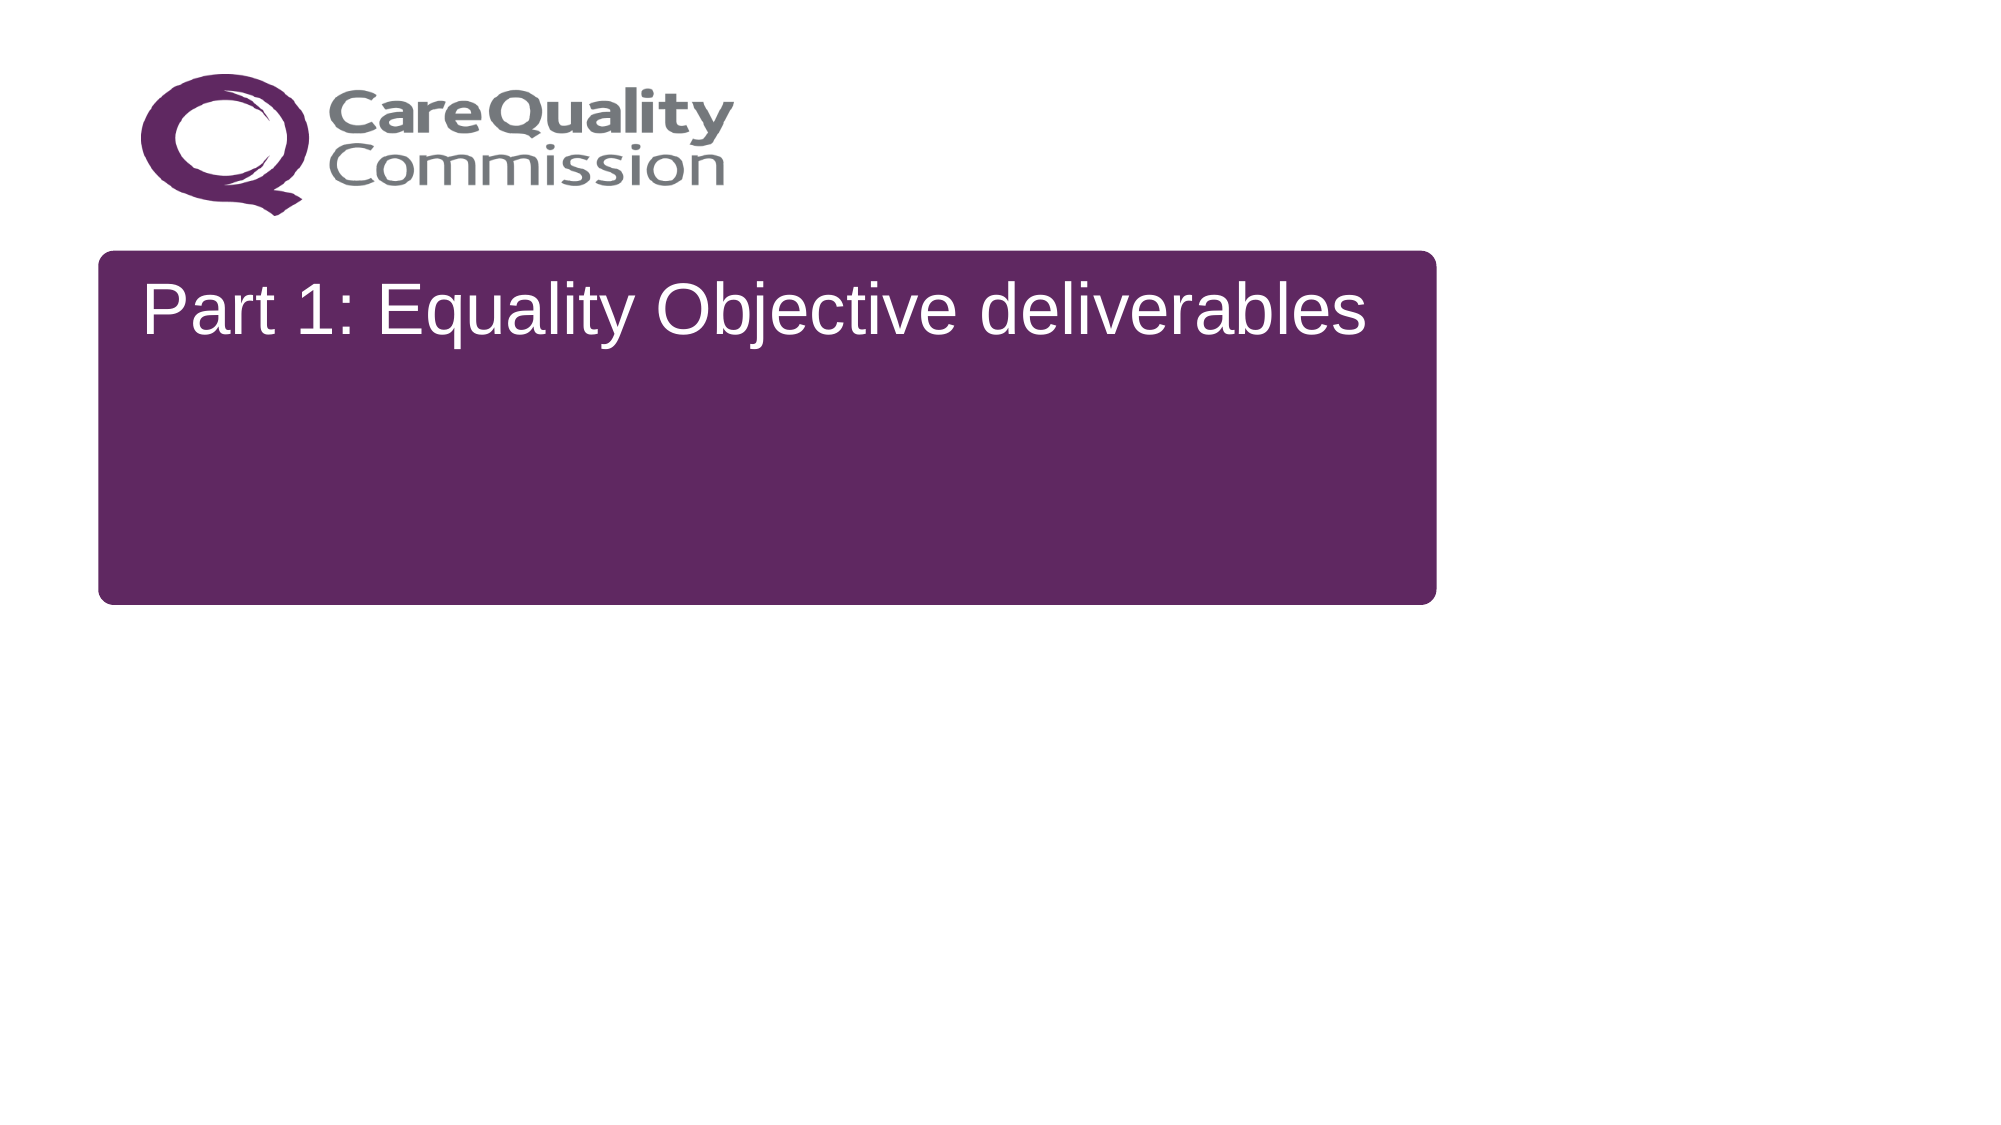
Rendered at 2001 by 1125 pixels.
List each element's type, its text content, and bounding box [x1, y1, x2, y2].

title Part 1: Equality Objective deliverables [141, 275, 1392, 438]
